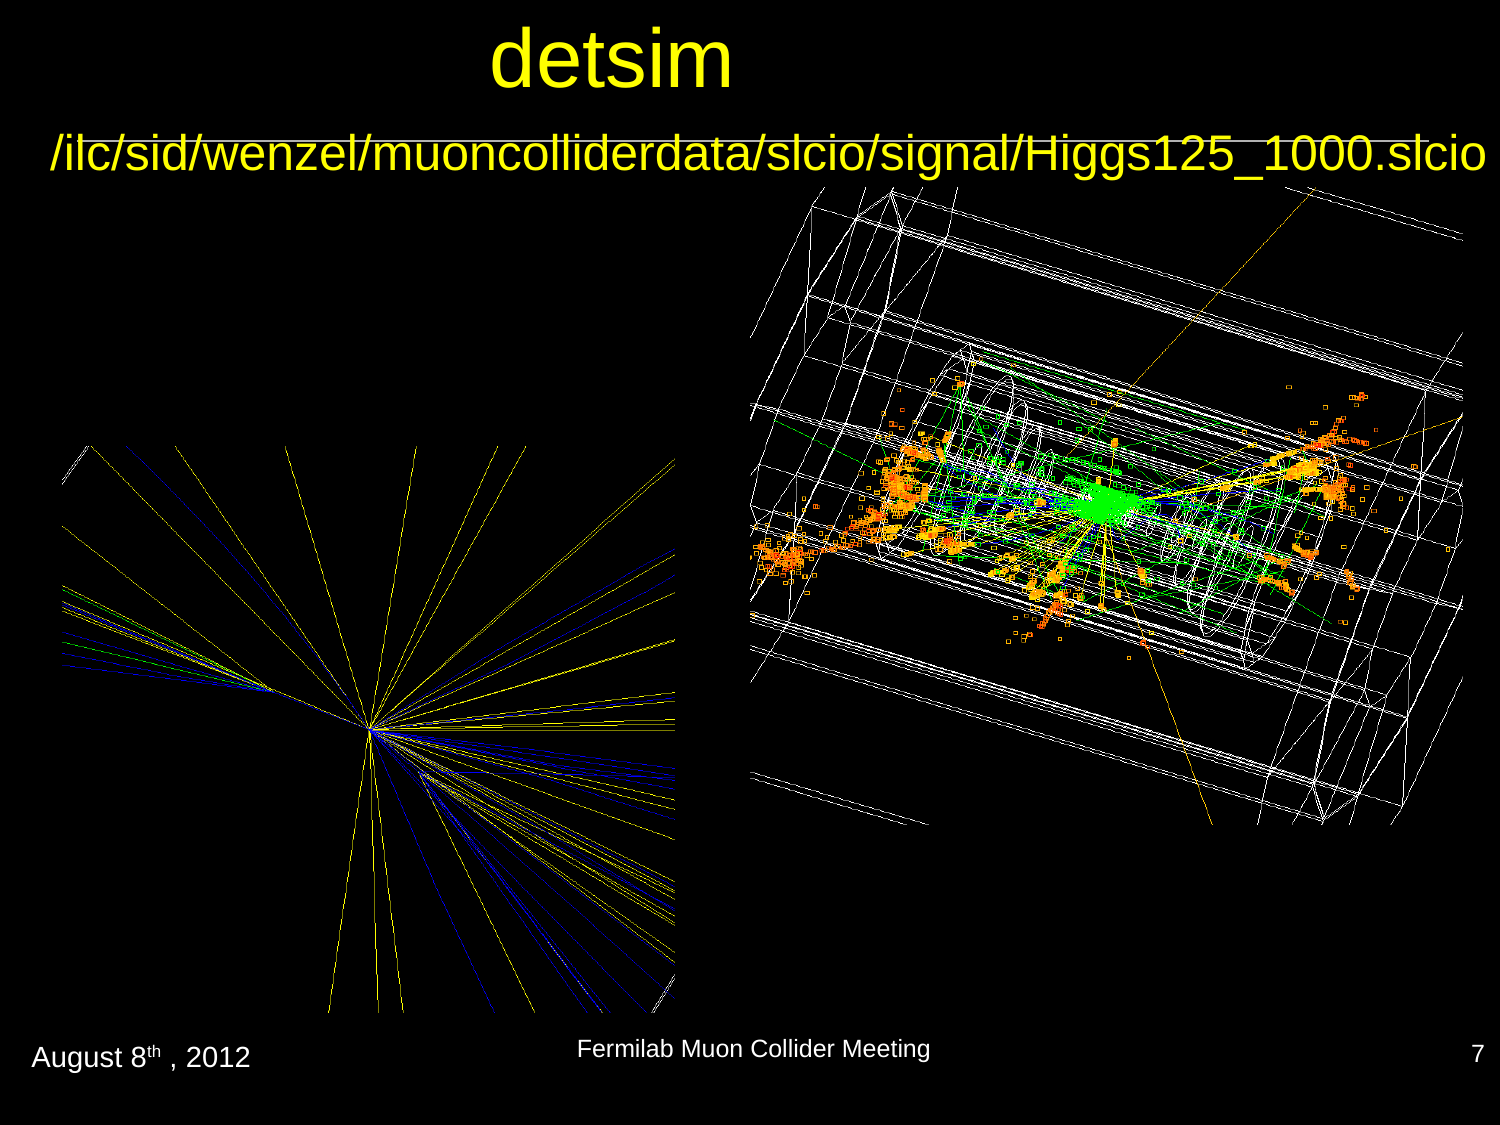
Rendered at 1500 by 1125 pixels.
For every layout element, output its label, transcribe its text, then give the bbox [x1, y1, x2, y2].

title /ilc/sid/wenzel/muoncolliderdata/slcio/signal/Higgs125_1000.slcio [37, 52, 1500, 226]
picture [750, 226, 1463, 826]
text_box detsim [475, 4, 751, 113]
picture [62, 446, 676, 1013]
